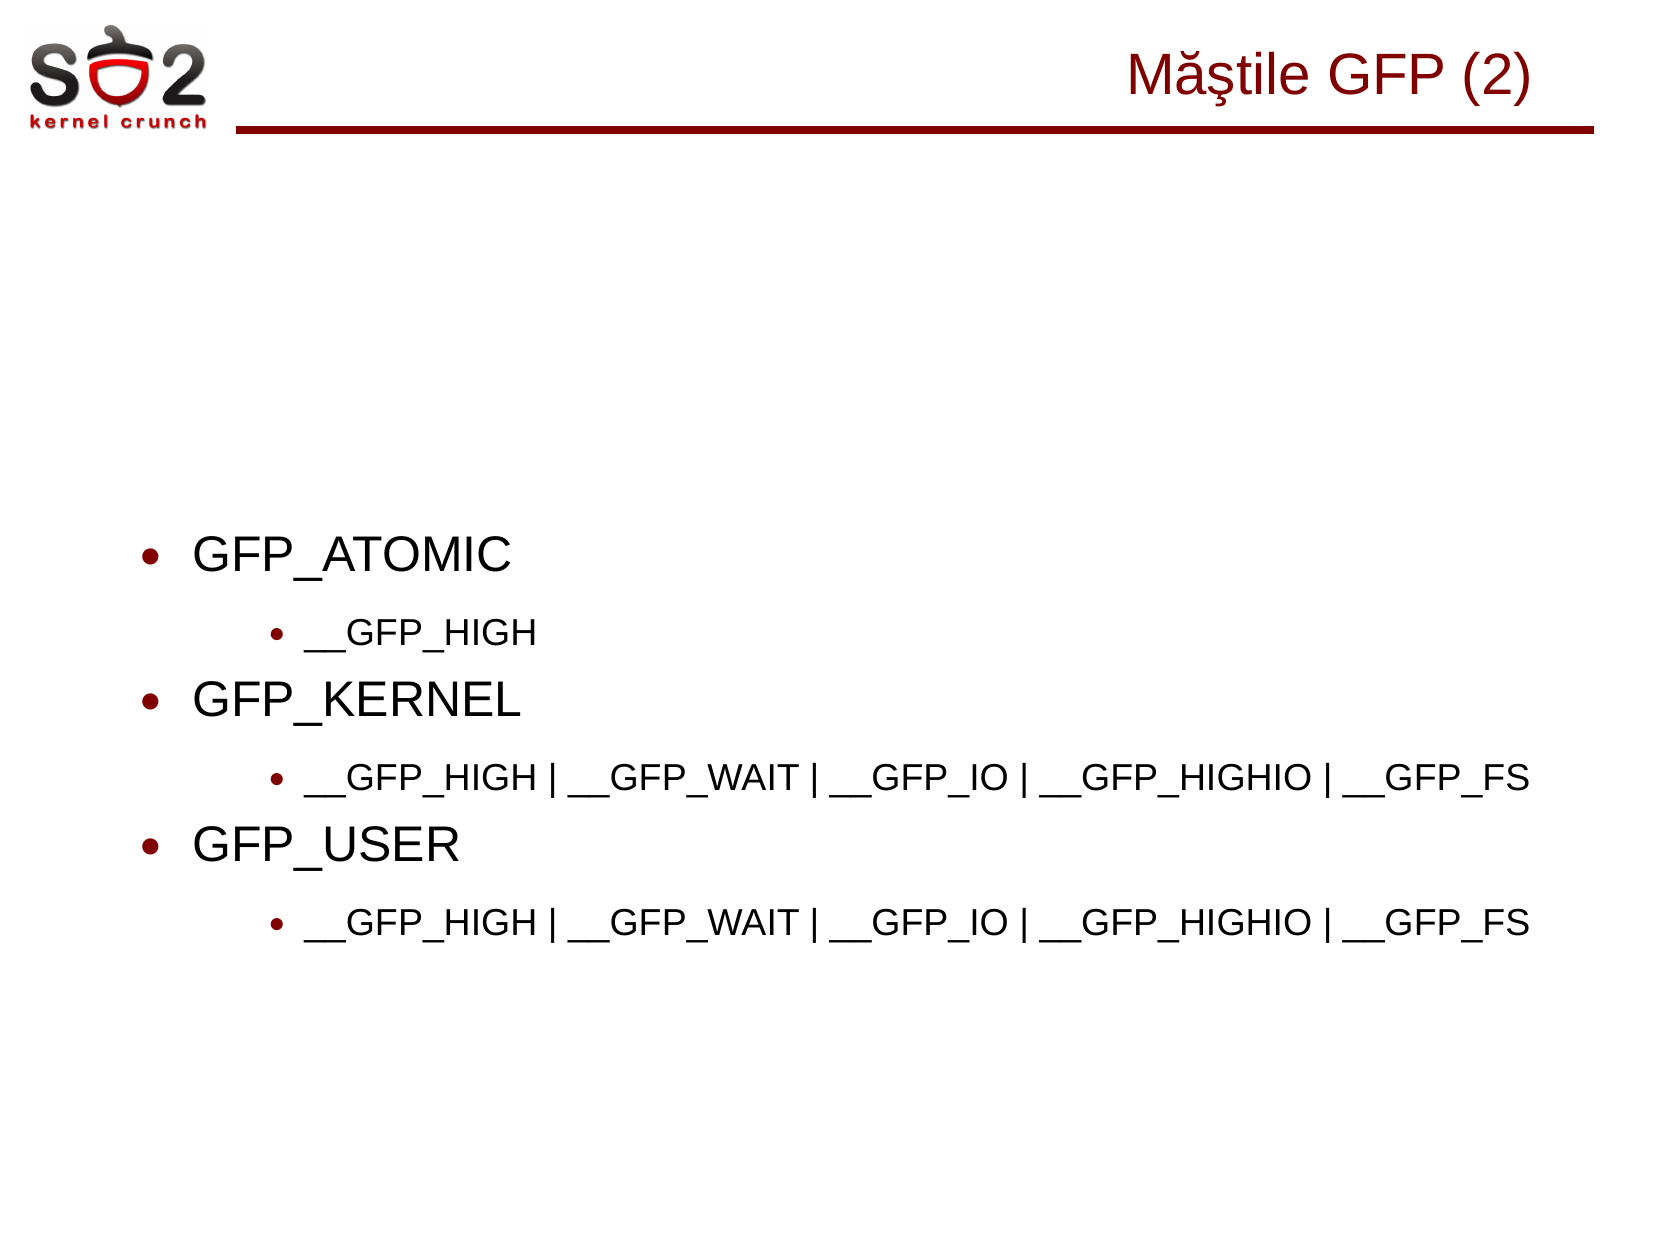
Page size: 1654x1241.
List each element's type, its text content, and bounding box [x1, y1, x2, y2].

title Măştile GFP (2) [121, 1, 1534, 148]
list GFP_ATOMIC __GFP_HIGH GFP_KERNEL __GFP_HIGH | __GFP_WAIT | __GFP_IO | __GFP_HIGHIO | __GFP_FS GFP_USER __GFP_HIGH | __GFP_WAIT | __GFP_IO | __GFP_HIGHIO | __GFP_FS [121, 344, 1534, 1126]
picture [29, 23, 121, 130]
